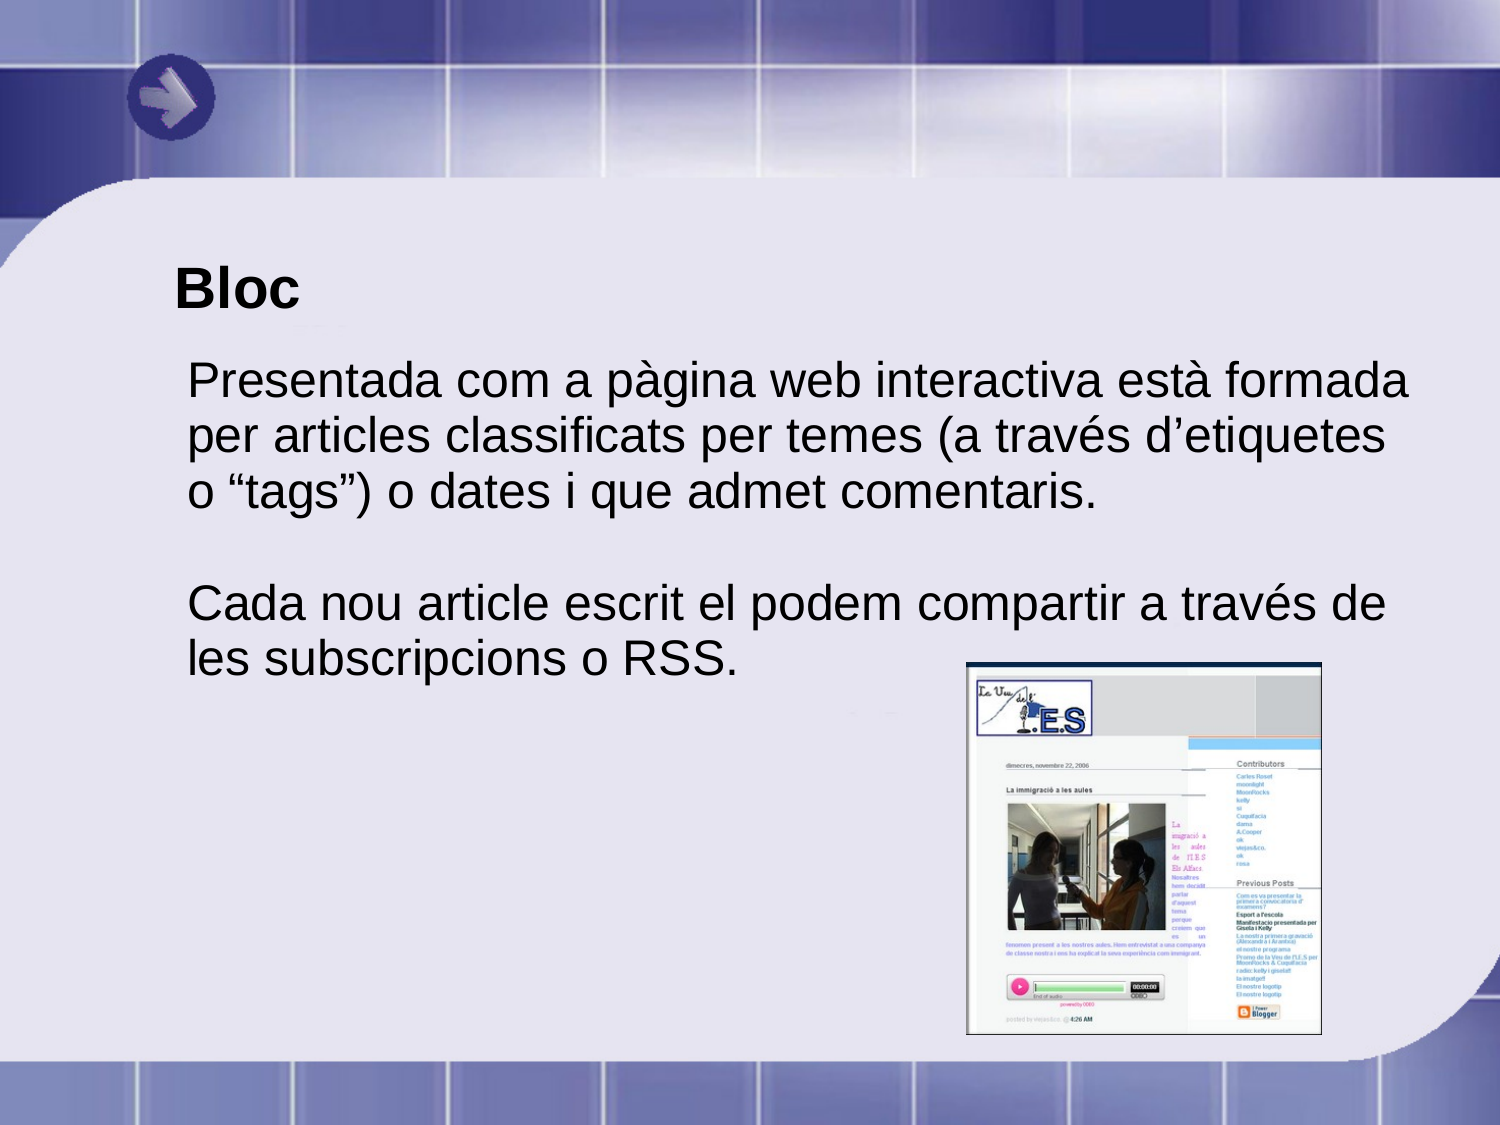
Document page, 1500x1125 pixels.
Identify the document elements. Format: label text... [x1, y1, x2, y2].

text_box Presentada com a pàgina web interactiva està formada per articles classificats per temes (a través d’etiquetes o “tags”) o dates i que admet comentaris. Cada nou article escrit el podem compartir a través de les subscripcions o RSS. [172, 344, 1438, 750]
text_box Bloc [160, 248, 317, 329]
picture [0, 0, 1500, 1125]
